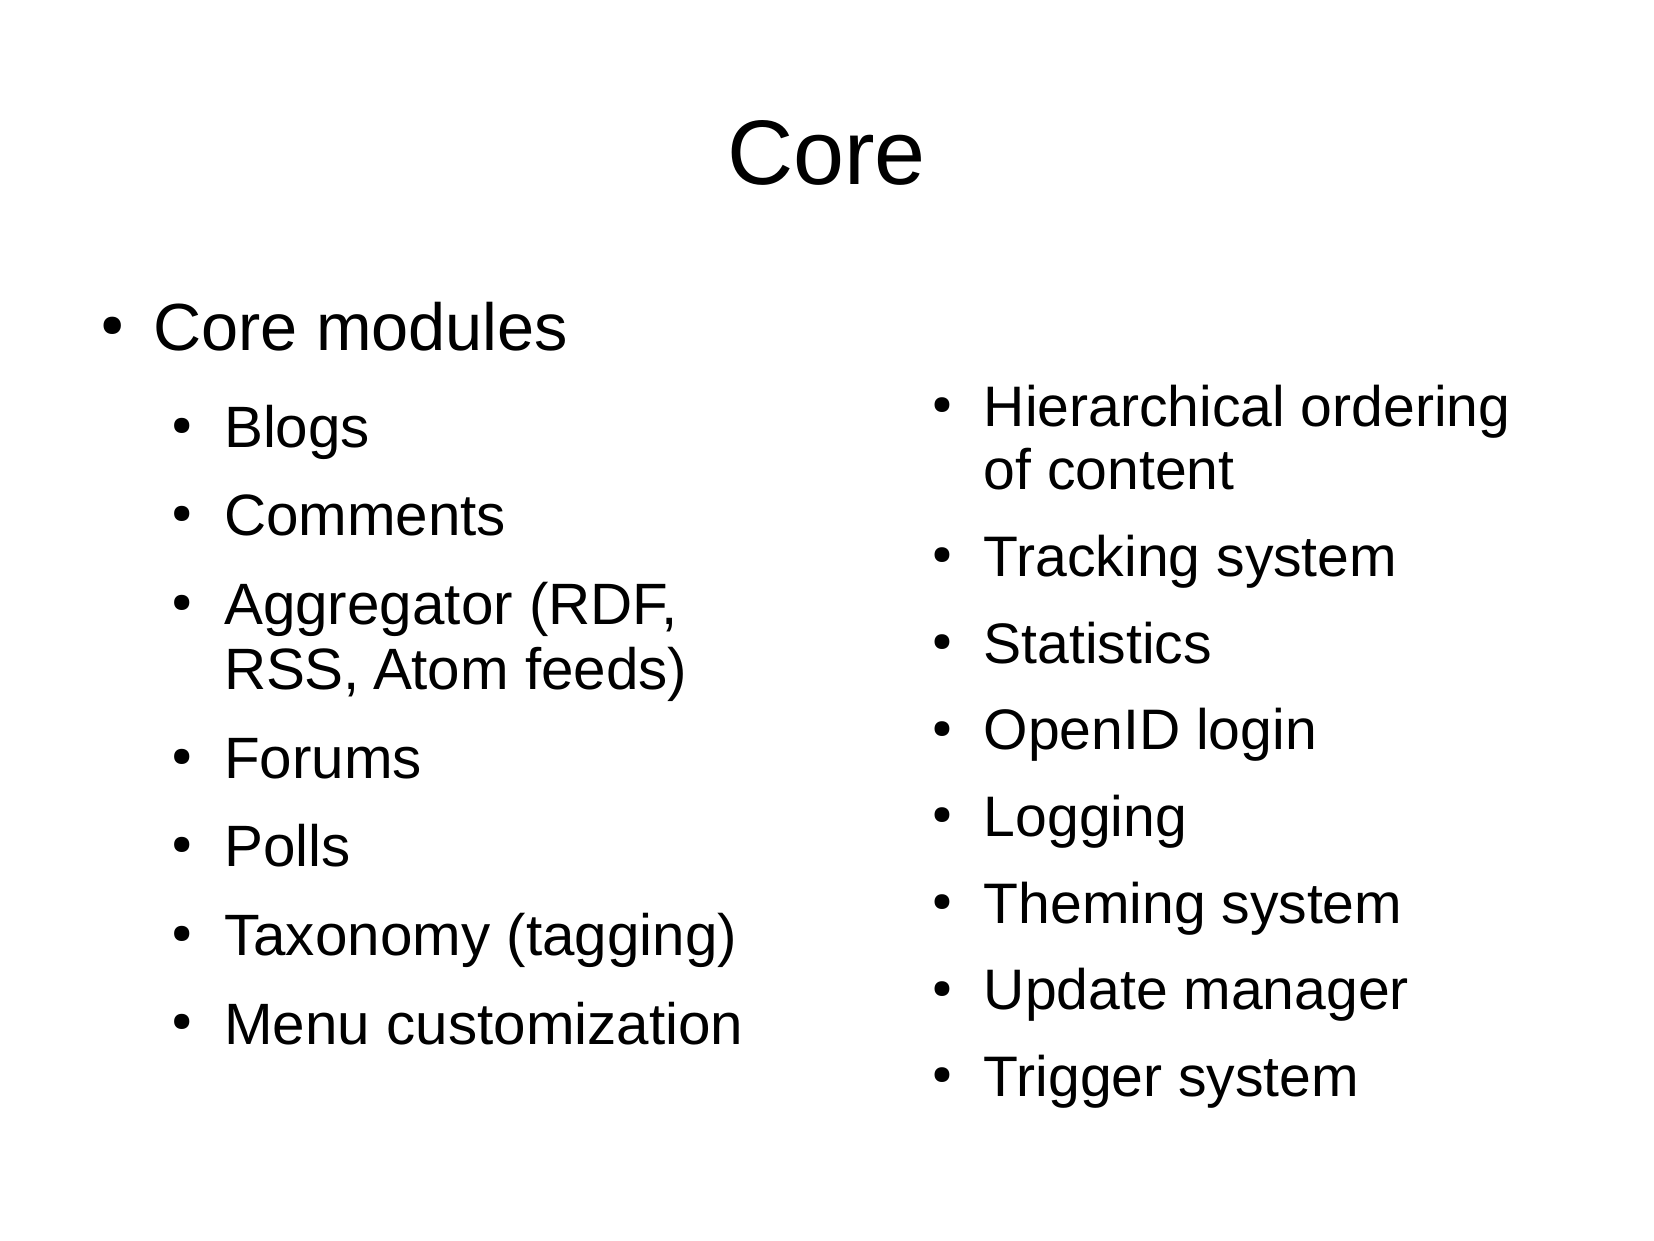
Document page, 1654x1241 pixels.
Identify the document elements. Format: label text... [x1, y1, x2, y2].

title Core [82, 49, 1571, 257]
list Core modules Blogs Comments Aggregator (RDF, RSS, Atom feeds) Forums Polls Taxonomy (tagging) Menu customization [82, 290, 809, 1109]
list Hierarchical ordering of content Tracking system Statistics OpenID login Logging Theming system Update manager Trigger system [845, 375, 1572, 1109]
